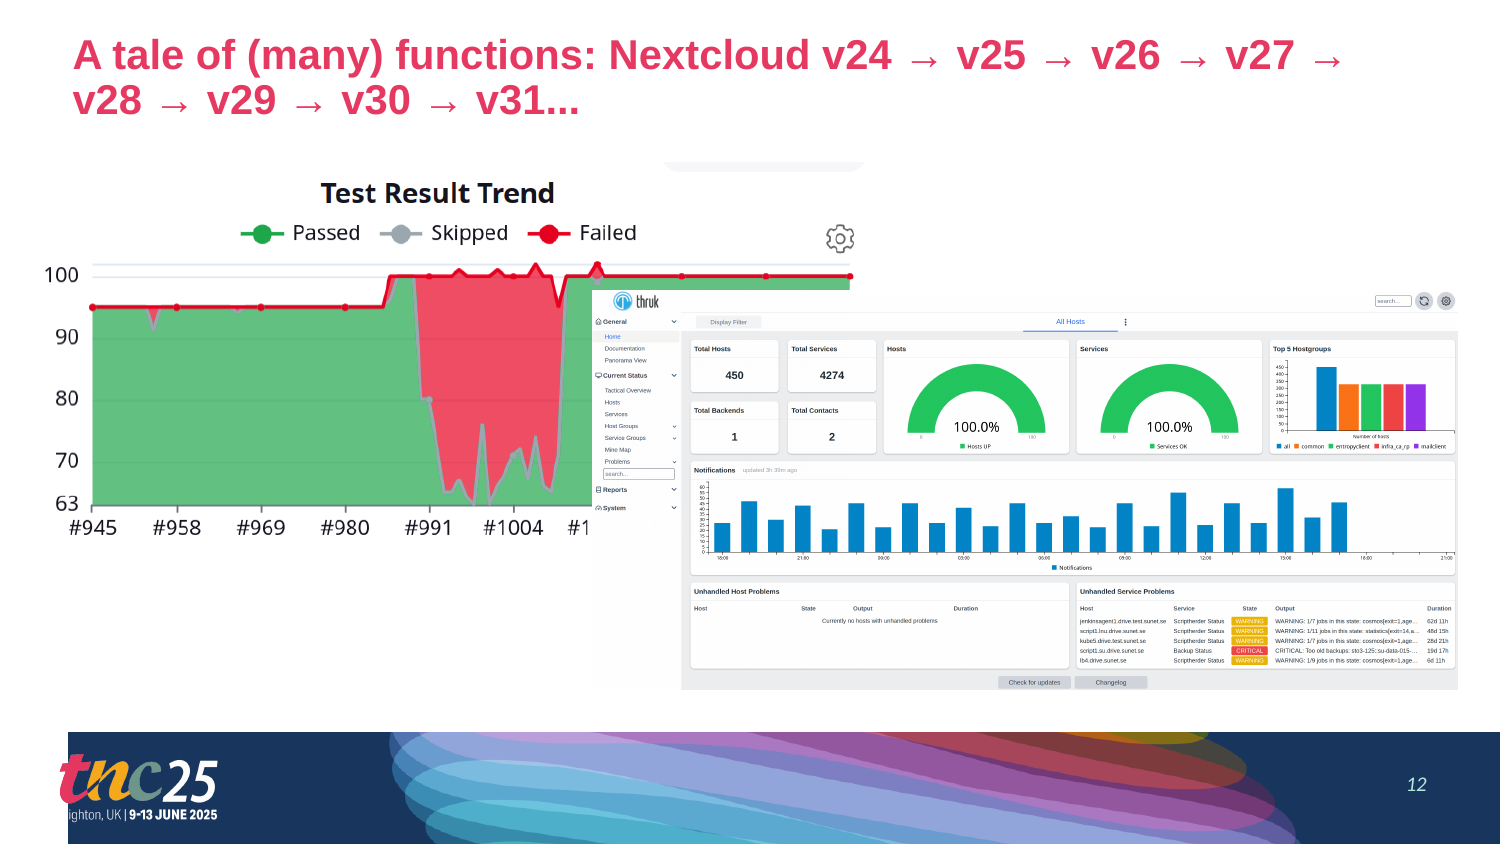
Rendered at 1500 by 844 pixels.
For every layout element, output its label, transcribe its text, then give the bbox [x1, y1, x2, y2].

picture [57, 754, 218, 824]
picture [37, 162, 1458, 690]
picture [344, 732, 1500, 844]
title A tale of (many) functions: Nextcloud v24 → v25 → v26 → v27 → v28 → v29 → v30 → v31... [57, 21, 1442, 136]
